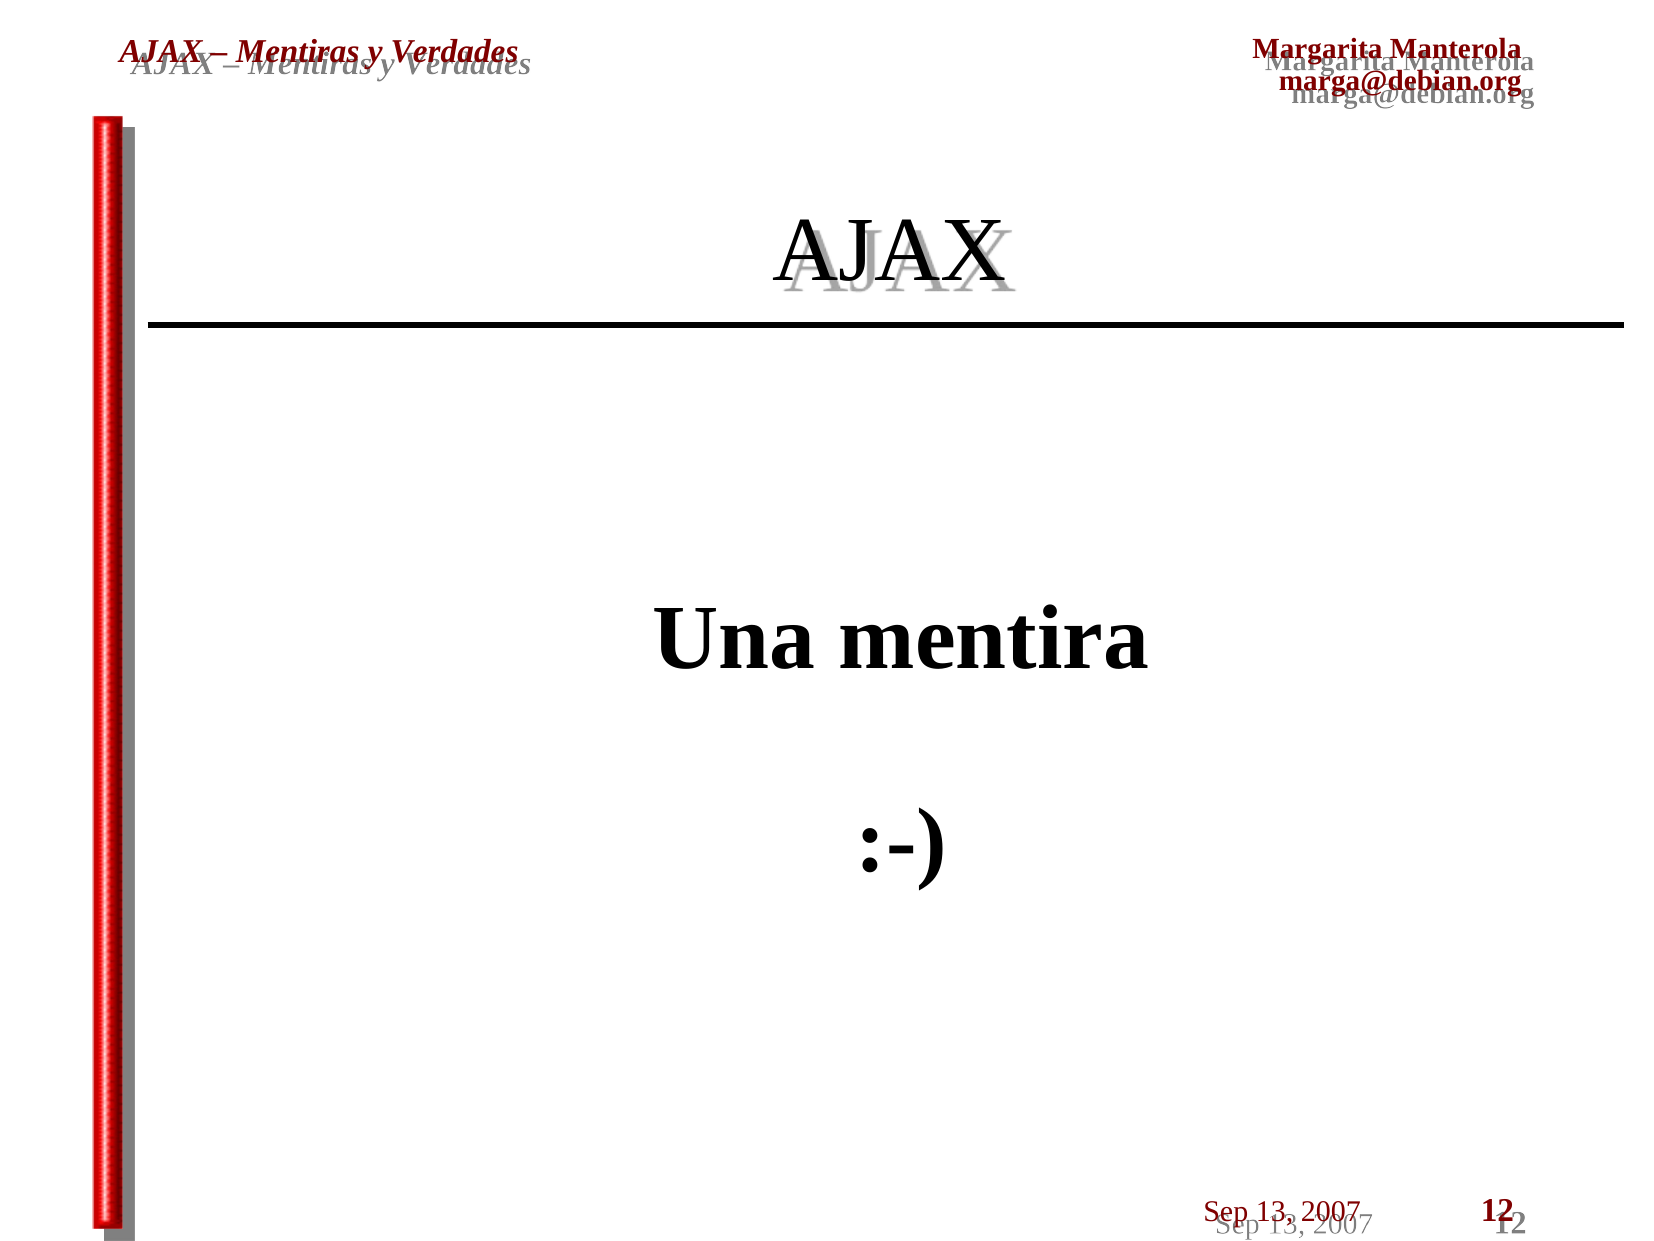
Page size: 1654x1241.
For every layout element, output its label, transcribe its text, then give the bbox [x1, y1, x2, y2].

title AJAX [137, 171, 1642, 327]
picture [94, 117, 122, 1228]
subtitle Una mentira :-) [149, 344, 1654, 1134]
